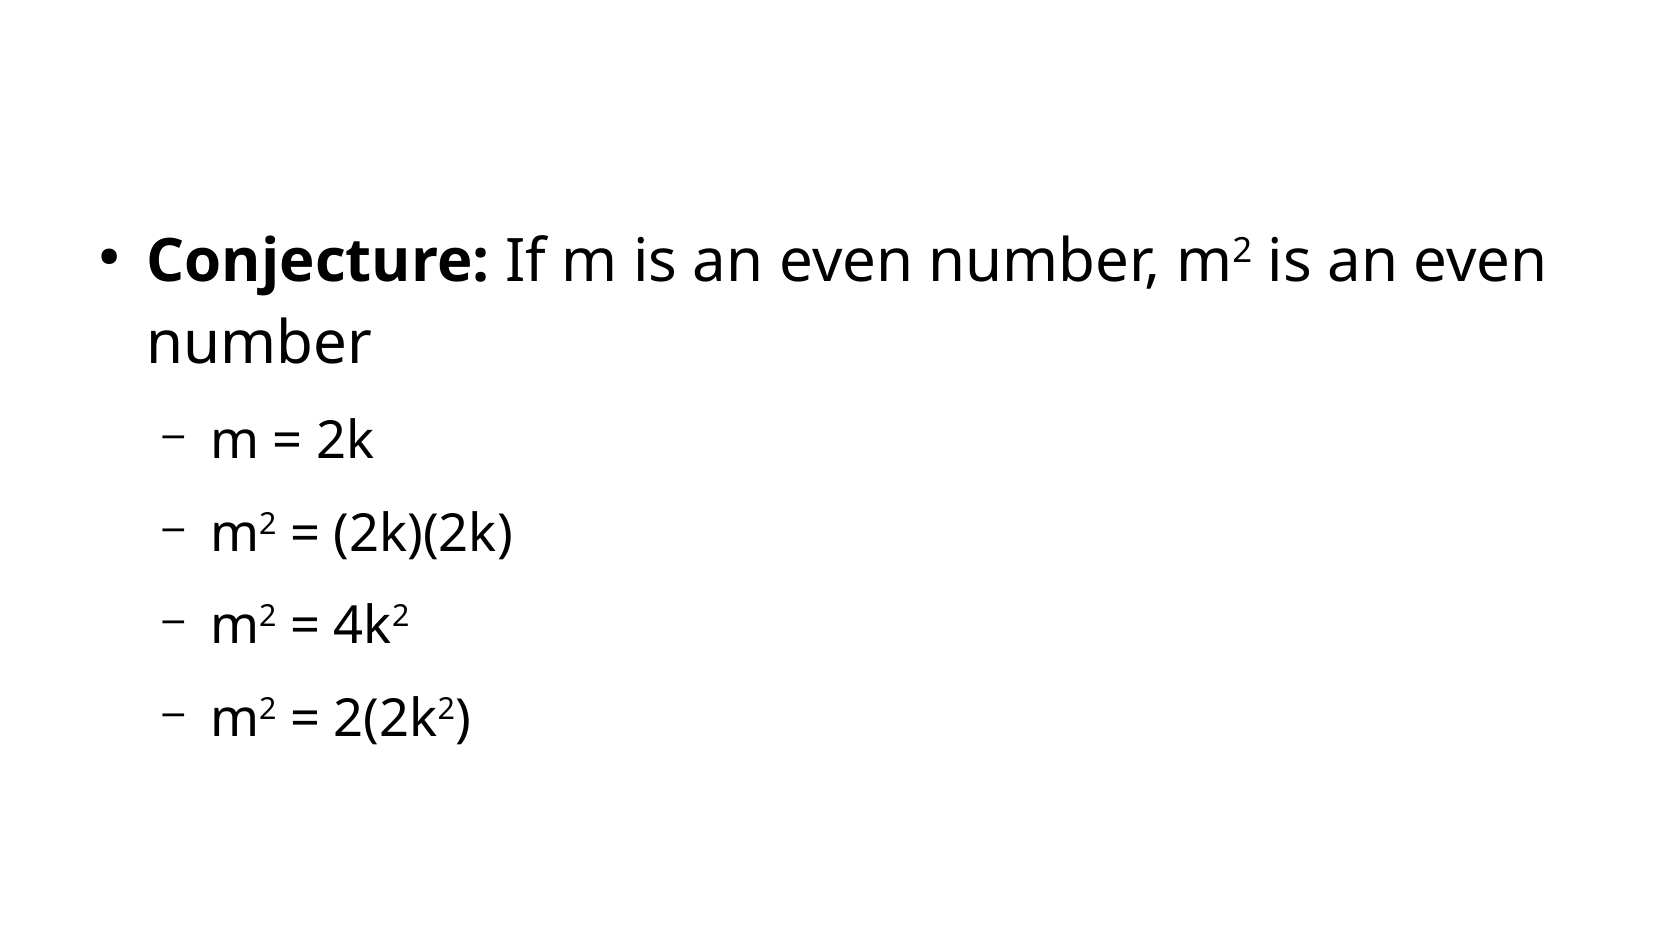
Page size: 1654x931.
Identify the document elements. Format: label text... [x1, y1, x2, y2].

list Conjecture: If m is an even number, m2 is an even number m = 2k m2 = (2k)(2k) m2 = 4k2 m2 = 2(2k2) [82, 217, 1571, 758]
